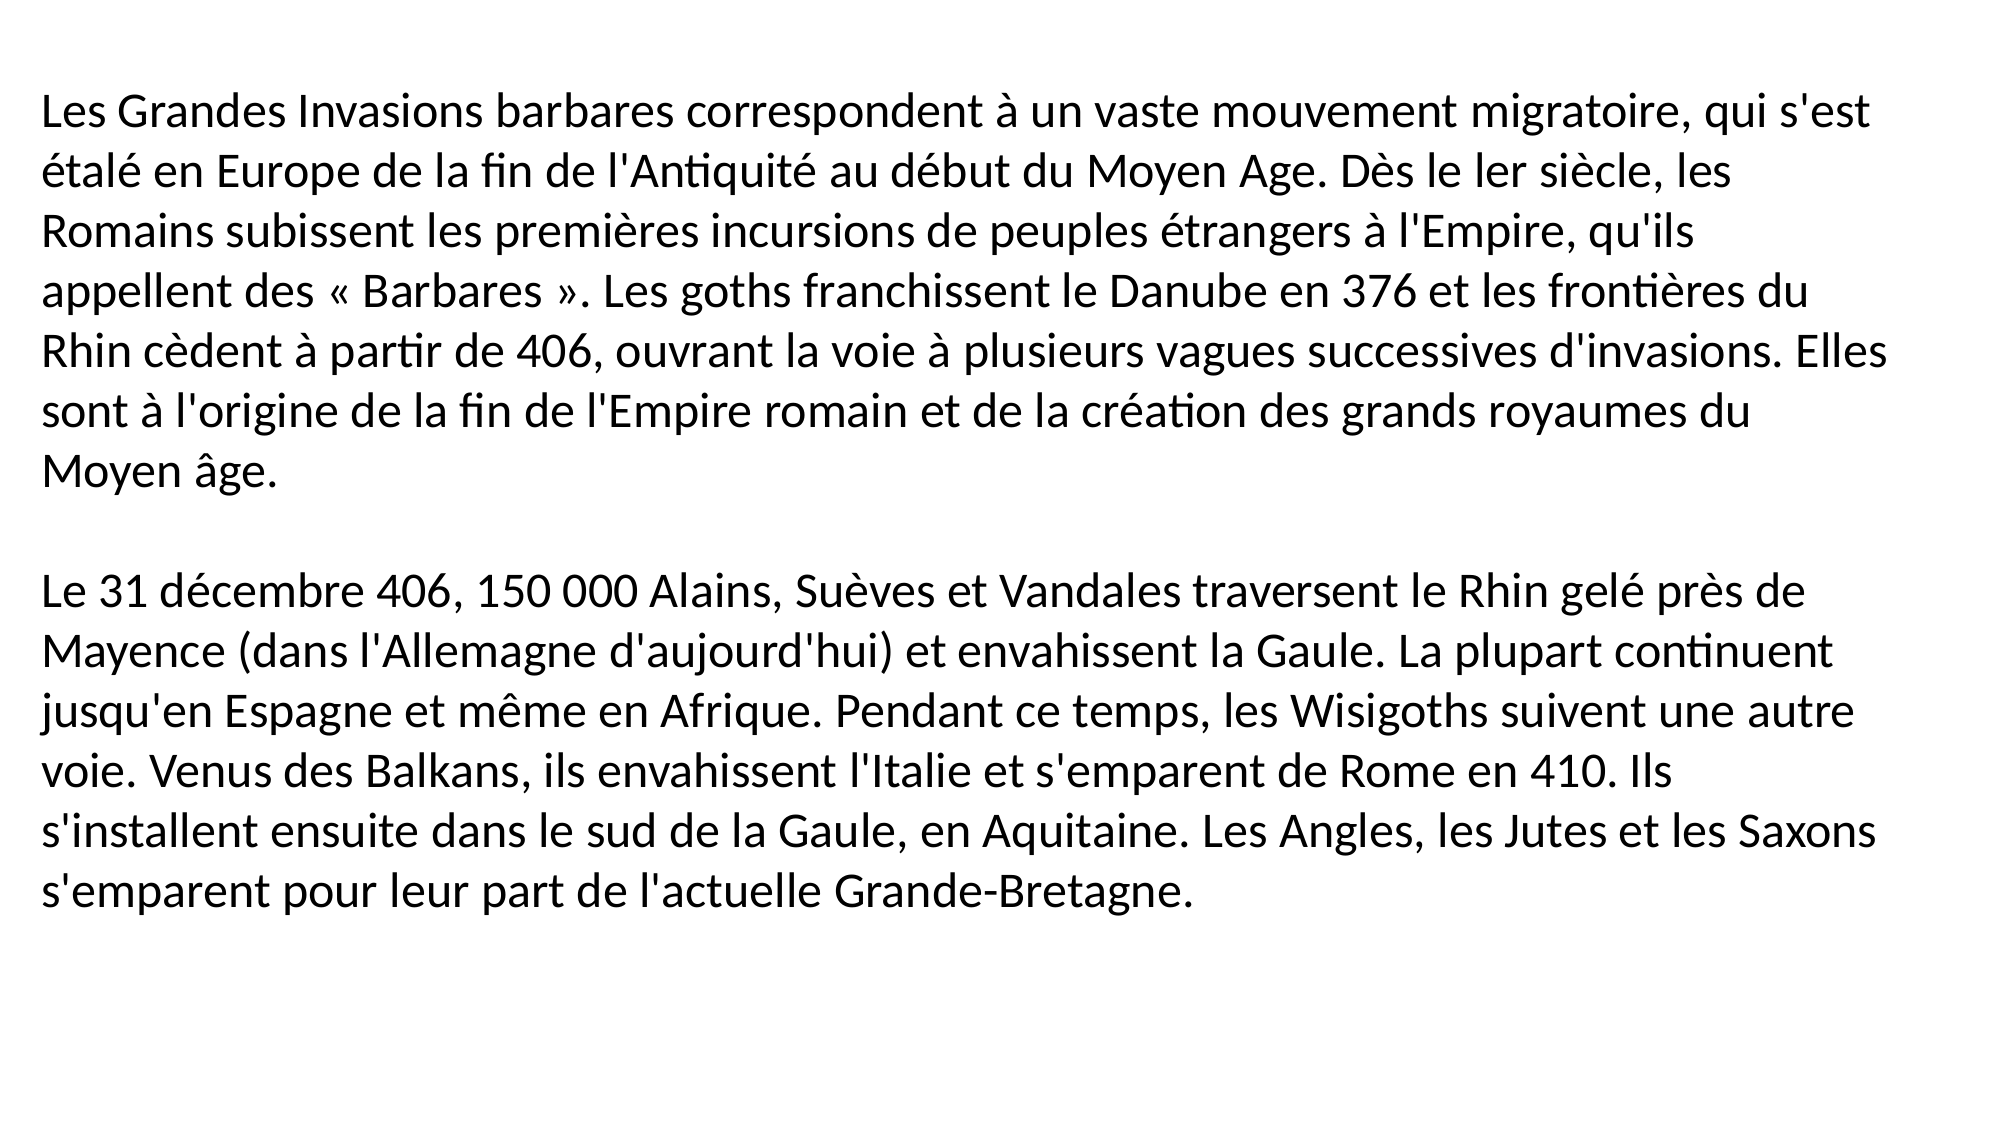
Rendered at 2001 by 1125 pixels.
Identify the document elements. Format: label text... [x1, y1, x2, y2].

text_box Les Grandes Invasions barbares correspondent à un vaste mouvement migratoire, qui s'est étalé en Europe de la fin de l'Antiquité au début du Moyen Age. Dès le ler siècle, les Romains subissent les premières incursions de peuples étrangers à l'Empire, qu'ils appellent des « Barbares ». Les goths franchissent le Danube en 376 et les frontières du Rhin cèdent à partir de 406, ouvrant la voie à plusieurs vagues successives d'invasions. Elles sont à l'origine de la fin de l'Empire romain et de la création des grands royaumes du Moyen âge. Le 31 décembre 406, 150 000 Alains, Suèves et Vandales traversent le Rhin gelé près de Mayence (dans l'Allemagne d'aujourd'hui) et envahissent la Gaule. La plupart continuent jusqu'en Espagne et même en Afrique. Pendant ce temps, les Wisigoths suivent une autre voie. Venus des Balkans, ils envahissent l'Italie et s'emparent de Rome en 410. Ils s'installent ensuite dans le sud de la Gaule, en Aquitaine. Les Angles, les Jutes et les Saxons s'emparent pour leur part de l'actuelle Grande-Bretagne. [25, 69, 1904, 994]
